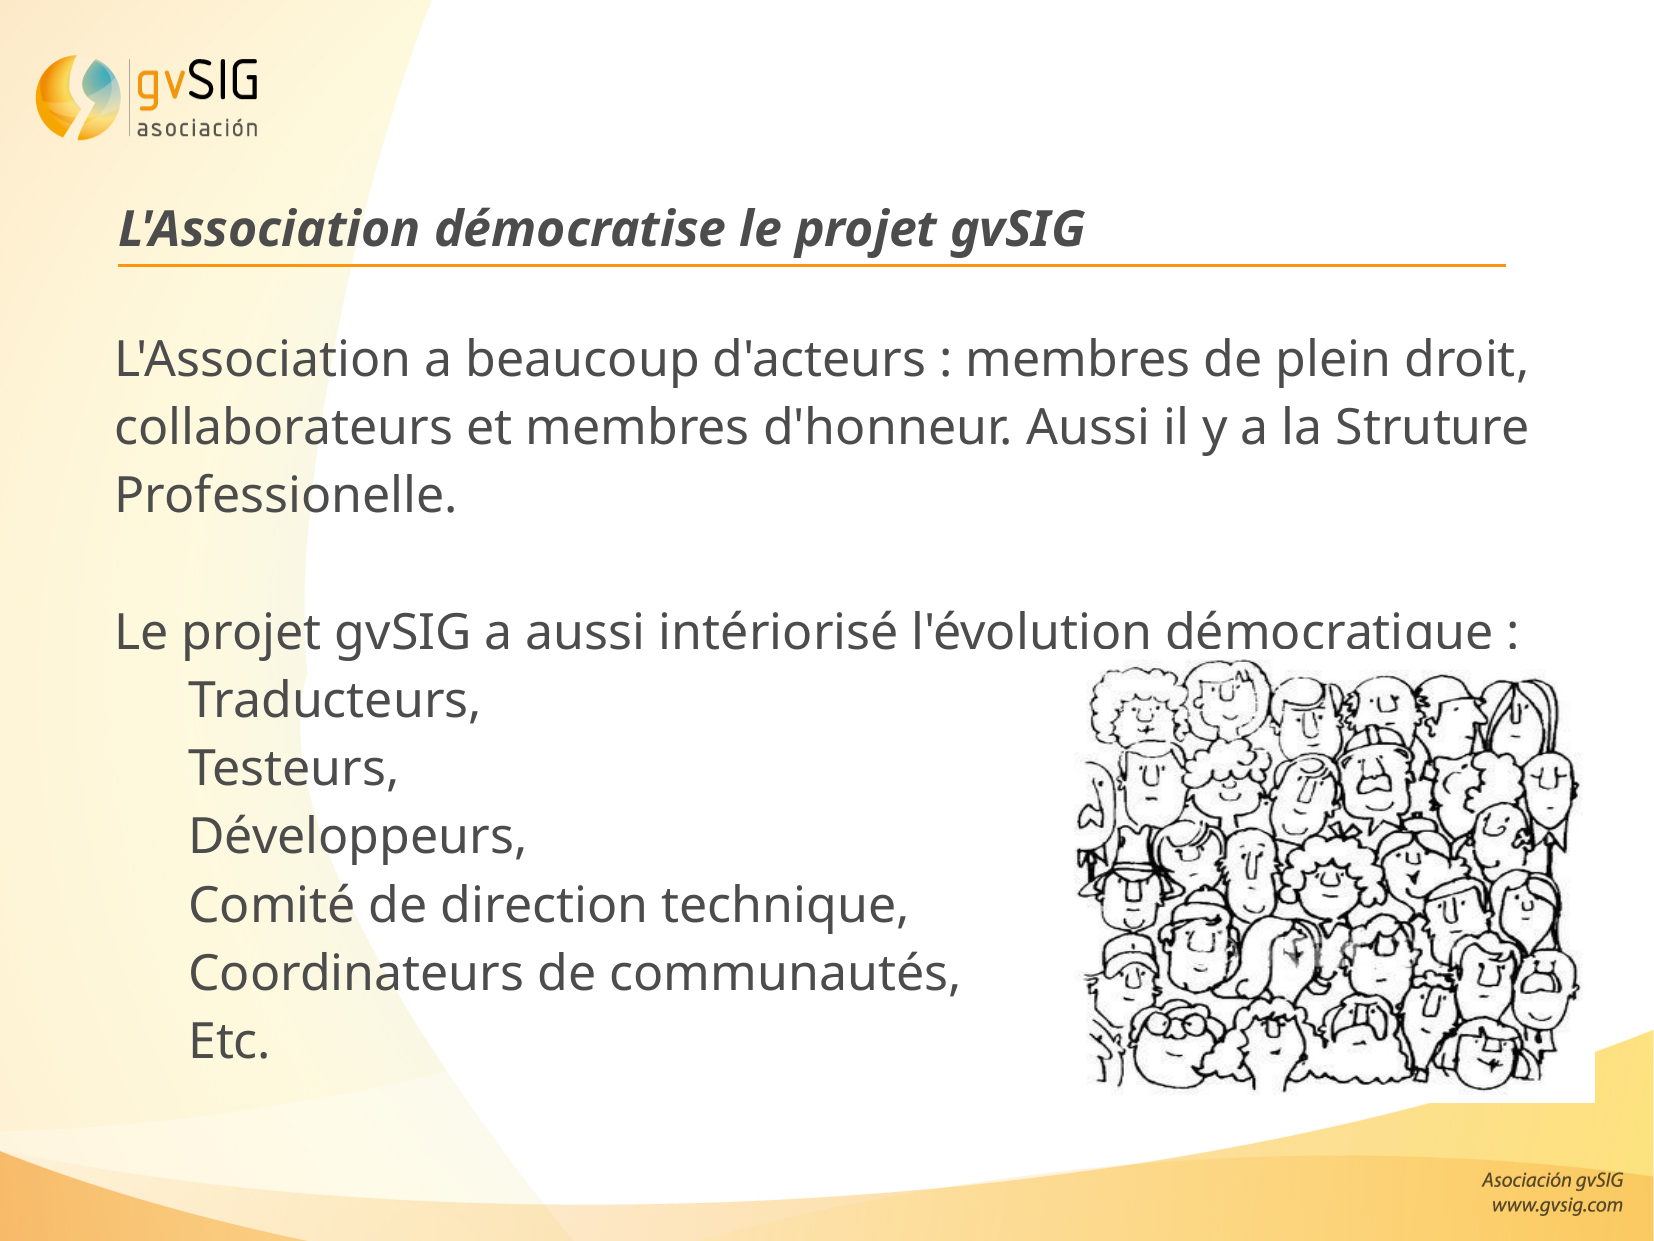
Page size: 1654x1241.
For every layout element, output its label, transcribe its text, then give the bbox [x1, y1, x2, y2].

picture [0, 0, 1654, 1241]
text_box L'Association a beaucoup d'acteurs : membres de plein droit, collaborateurs et membres d'honneur. Aussi il y a la Struture Professionelle. Le projet gvSIG a aussi intériorisé l'évolution démocratique : Traducteurs, Testeurs, Développeurs, Comité de direction technique, Coordinateurs de communautés, Etc. [114, 348, 1565, 1048]
title L'Association démocratise le projet gvSIG [118, 177, 1607, 276]
